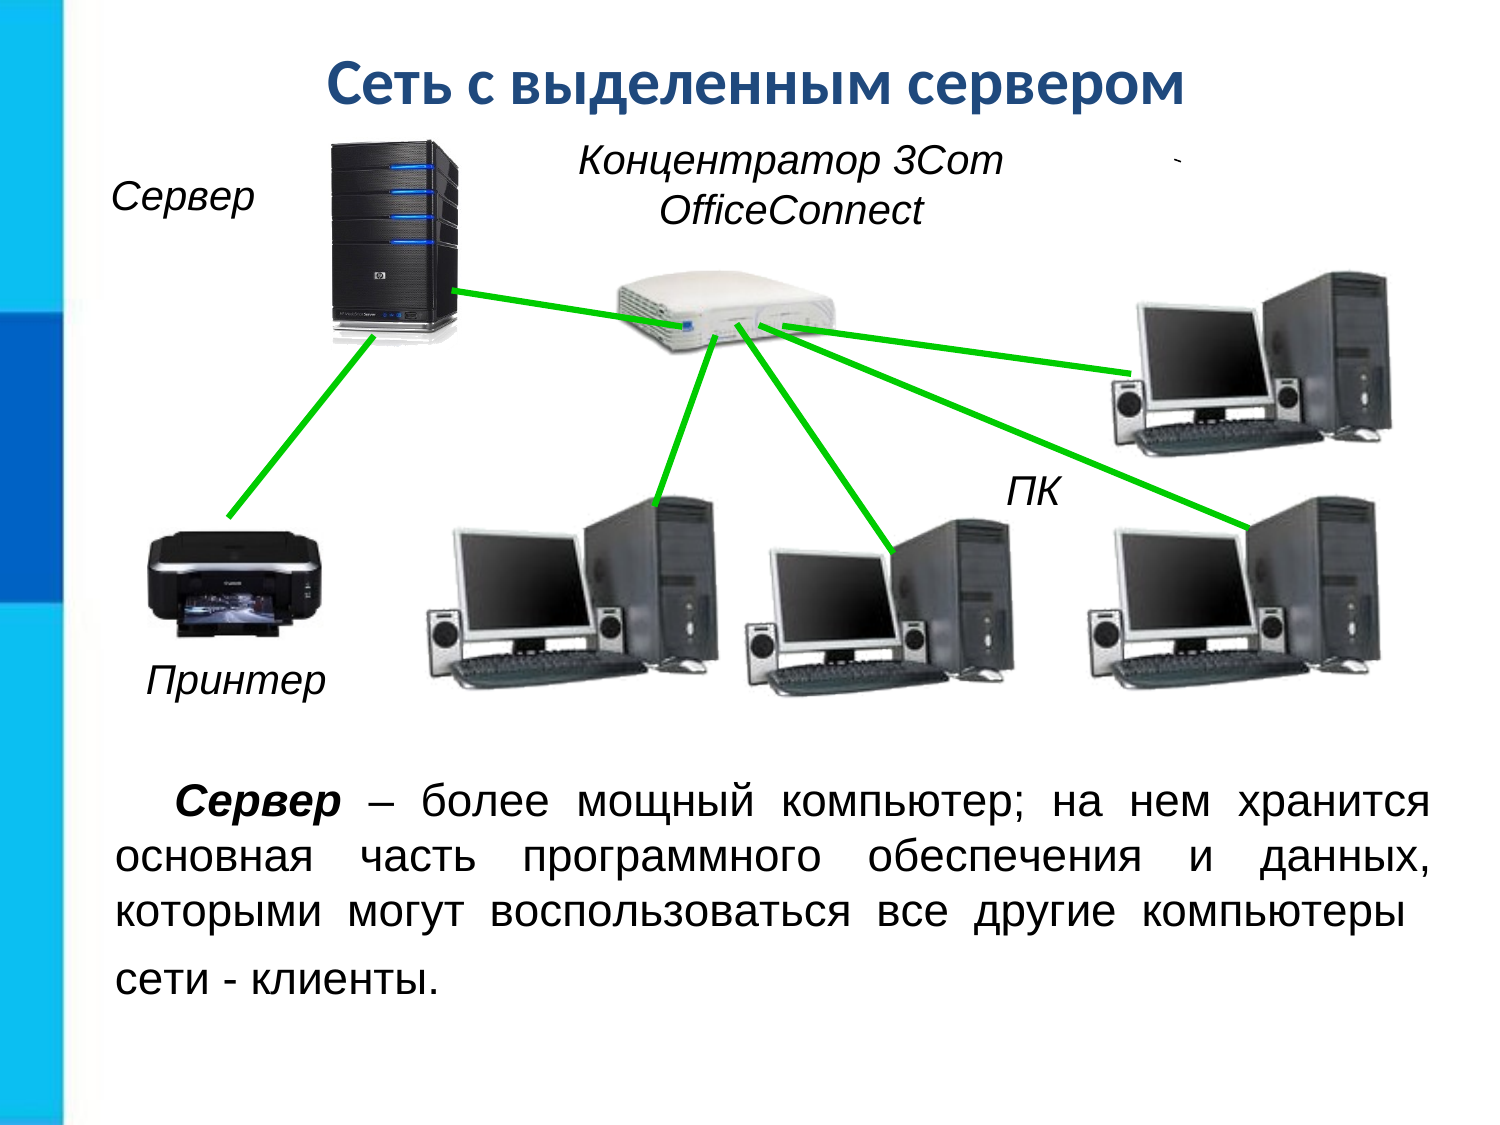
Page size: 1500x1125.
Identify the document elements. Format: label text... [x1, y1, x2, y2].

text_box ПК [986, 456, 1081, 522]
picture [0, 0, 1500, 1125]
text_box Принтер [112, 645, 373, 711]
text_box Концентратор 3Com OfficeConnect [560, 125, 1022, 241]
text_box Сеть с выделенным сервером [88, 31, 1425, 126]
text_box Сервер [64, 160, 325, 227]
text_box Сервер – более мощный компьютер; на нем хранится основная часть программного обеспечения и данных, которыми могут воспользоваться все другие компьютеры сети - клиенты. [100, 763, 1447, 1014]
